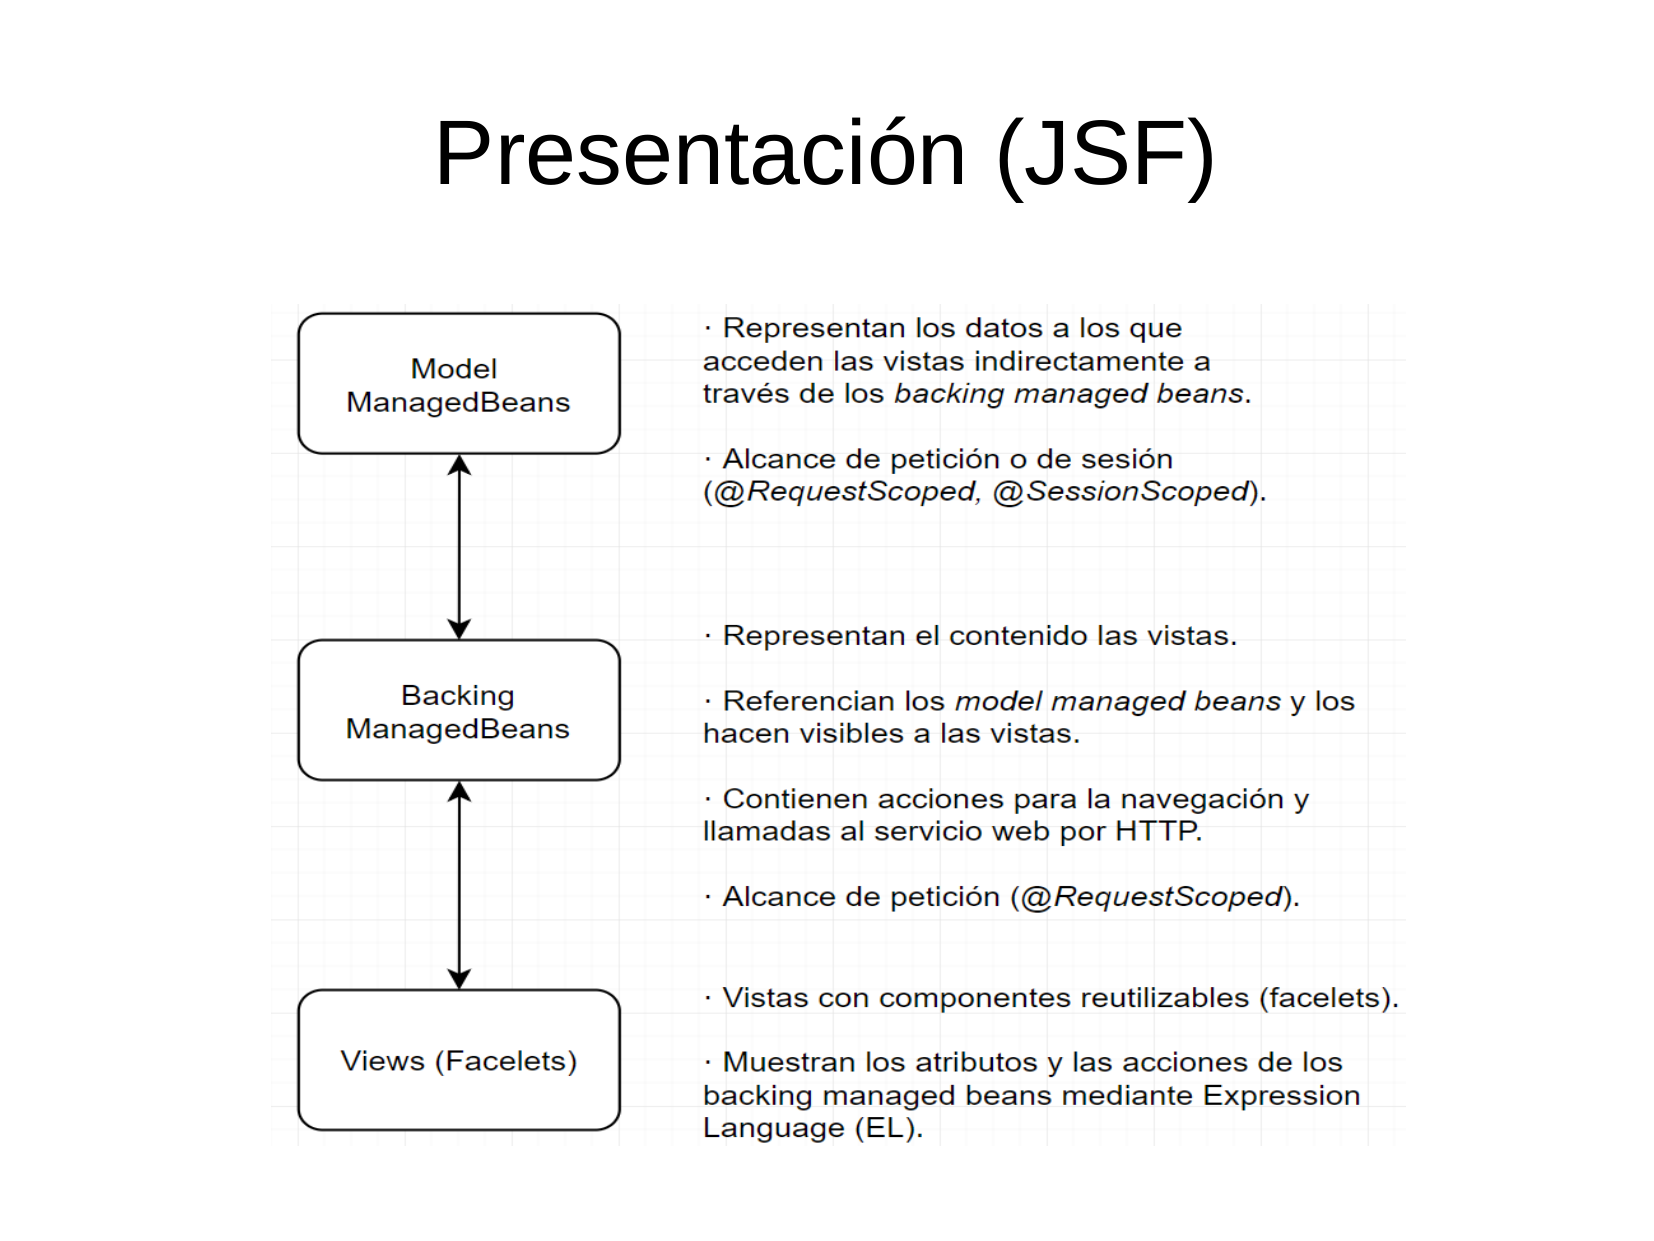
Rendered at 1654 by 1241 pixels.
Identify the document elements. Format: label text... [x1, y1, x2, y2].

title Presentación (JSF) [82, 49, 1571, 257]
picture [271, 304, 1406, 1146]
